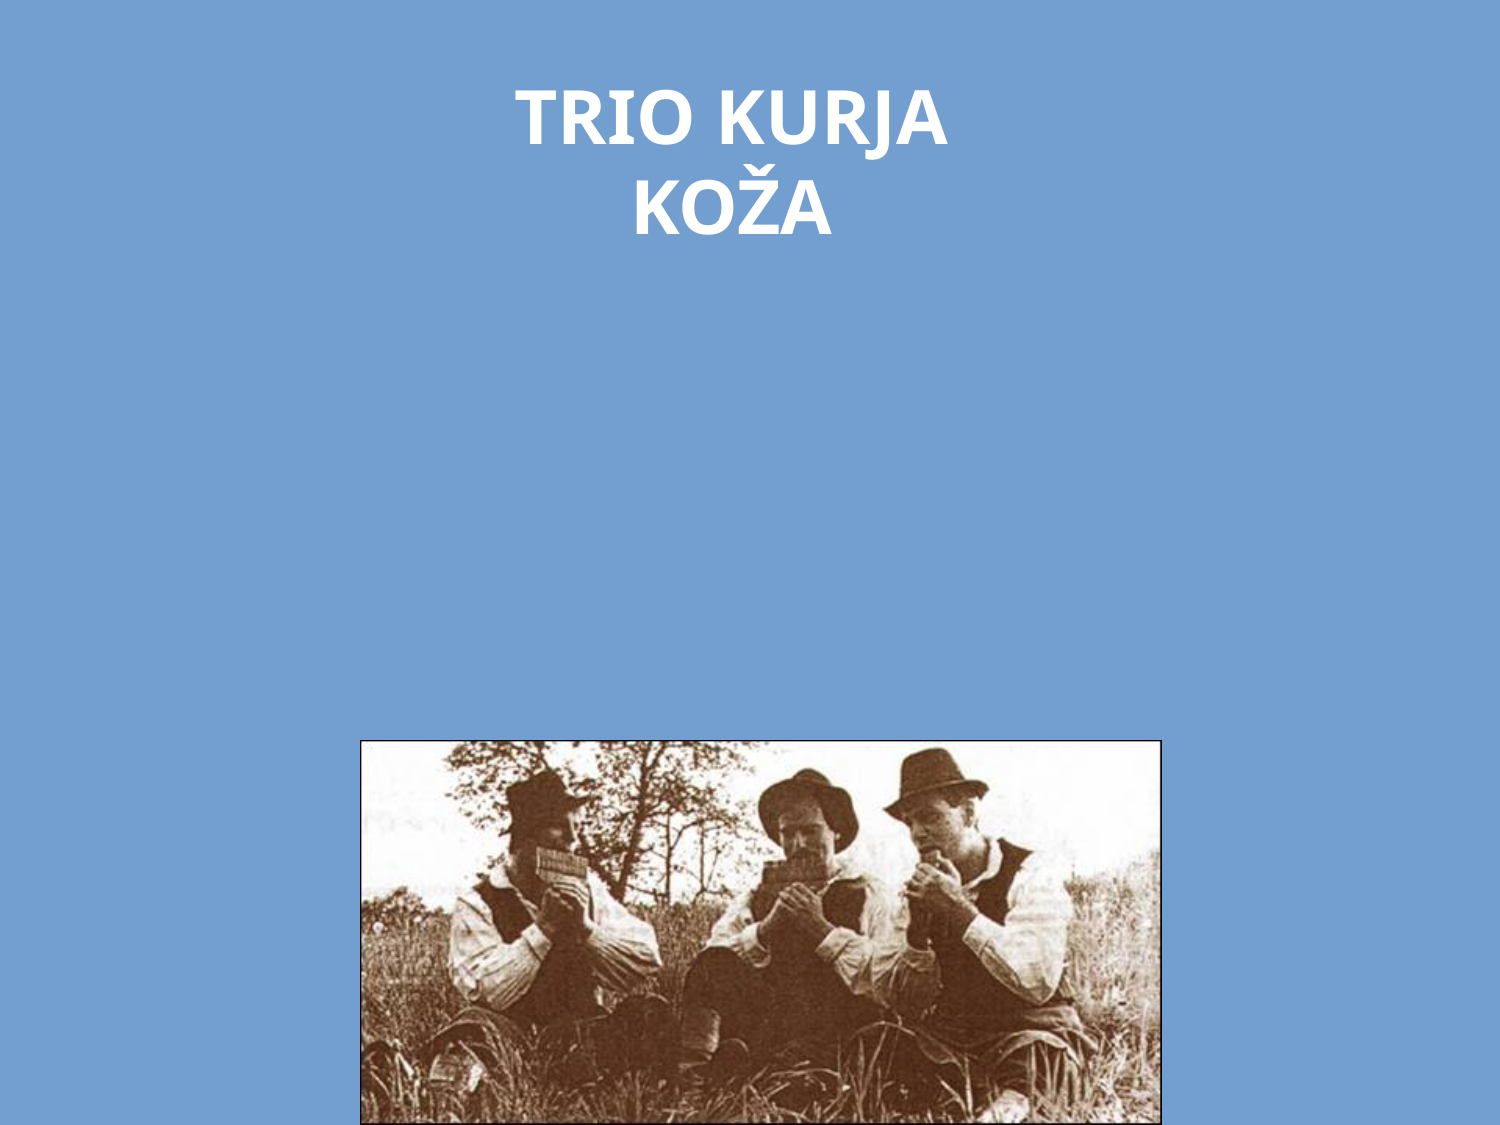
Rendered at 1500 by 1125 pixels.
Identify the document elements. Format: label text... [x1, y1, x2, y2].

text_box TRIO KURJA KOŽA [424, 62, 1038, 258]
picture [360, 740, 1162, 1125]
